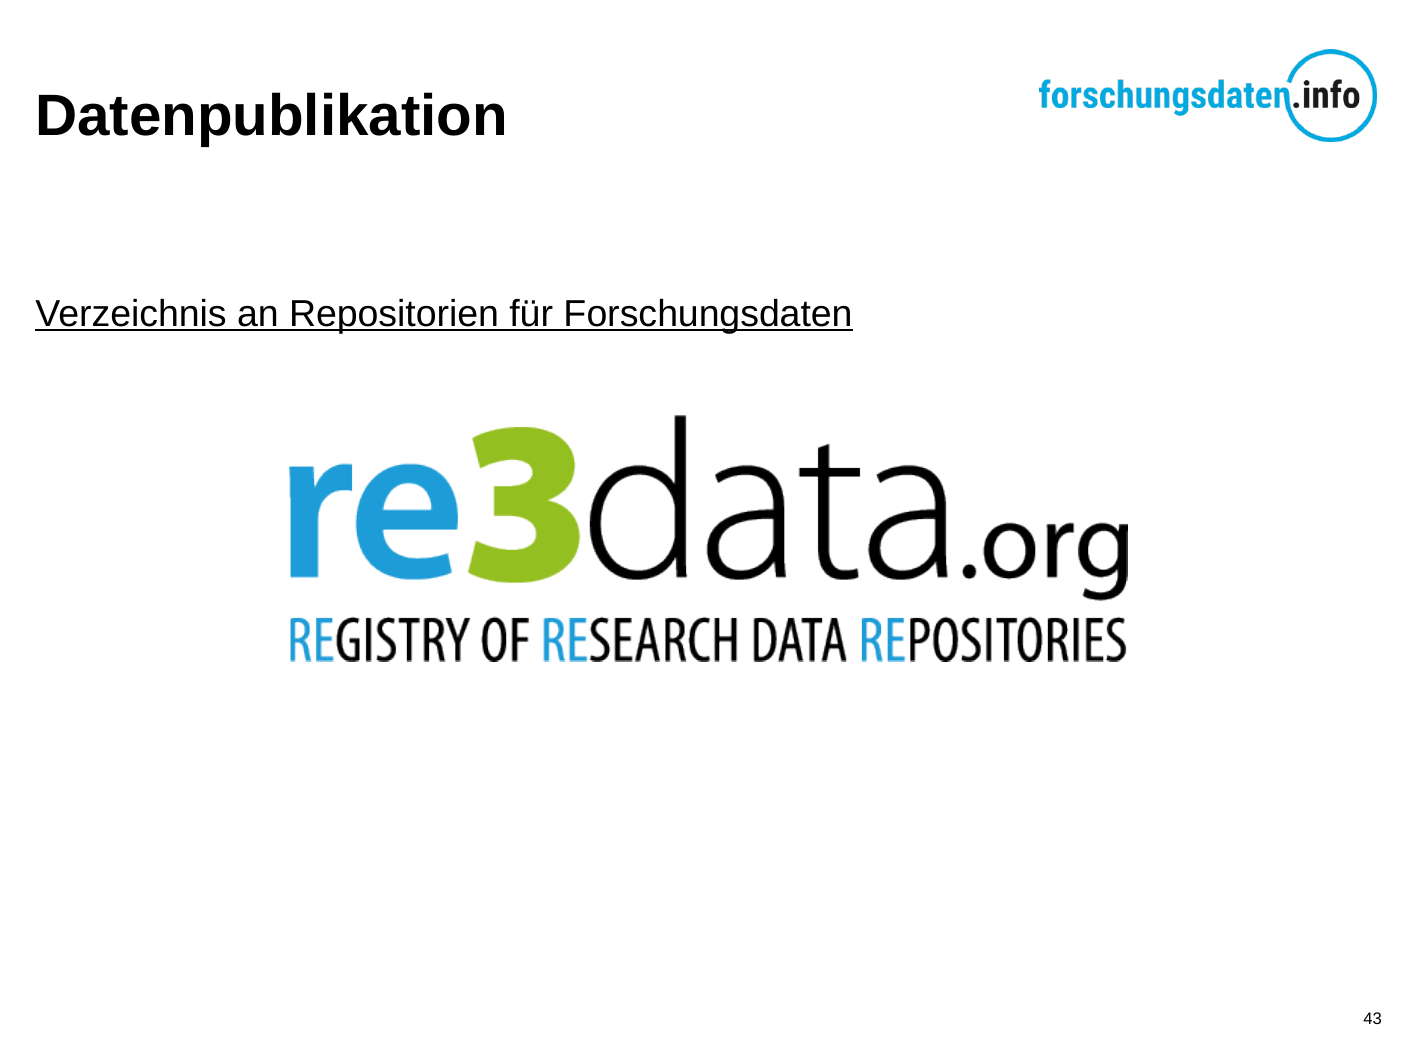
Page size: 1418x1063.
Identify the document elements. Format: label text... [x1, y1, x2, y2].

picture [289, 415, 1128, 662]
picture [1342, 107, 1377, 142]
title Datenpublikation [35, 76, 1052, 254]
picture [1058, 93, 1062, 103]
slide_number <Nummer> [1015, 1003, 1382, 1028]
list Verzeichnis an Repositorien für Forschungsdaten [35, 289, 1382, 934]
picture [1339, 49, 1377, 85]
picture [1039, 49, 1372, 142]
